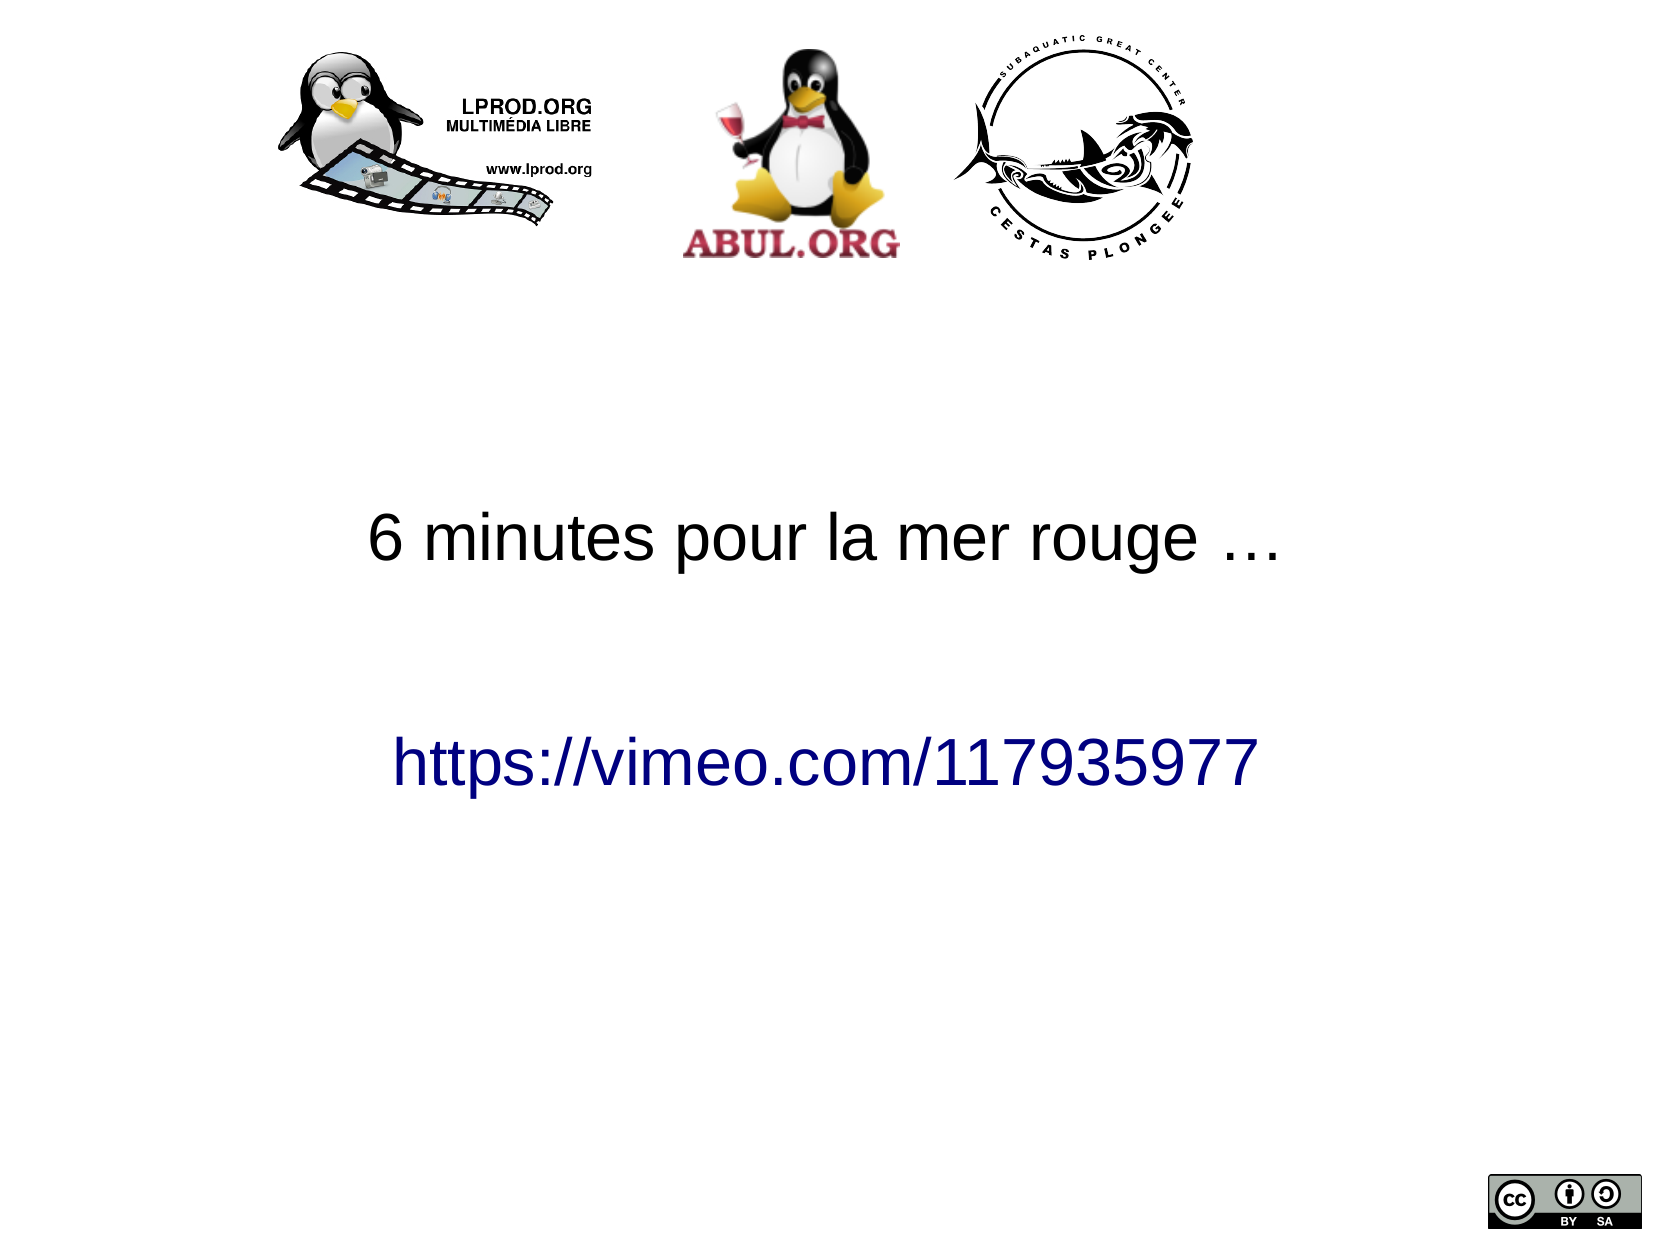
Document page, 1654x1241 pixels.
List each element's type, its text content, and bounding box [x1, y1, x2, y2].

picture [1488, 1174, 1642, 1229]
picture [276, 50, 603, 258]
picture [683, 49, 900, 258]
picture [953, 35, 1193, 260]
subtitle 6 minutes pour la mer rouge … https://vimeo.com/117935977 [82, 290, 1571, 1010]
